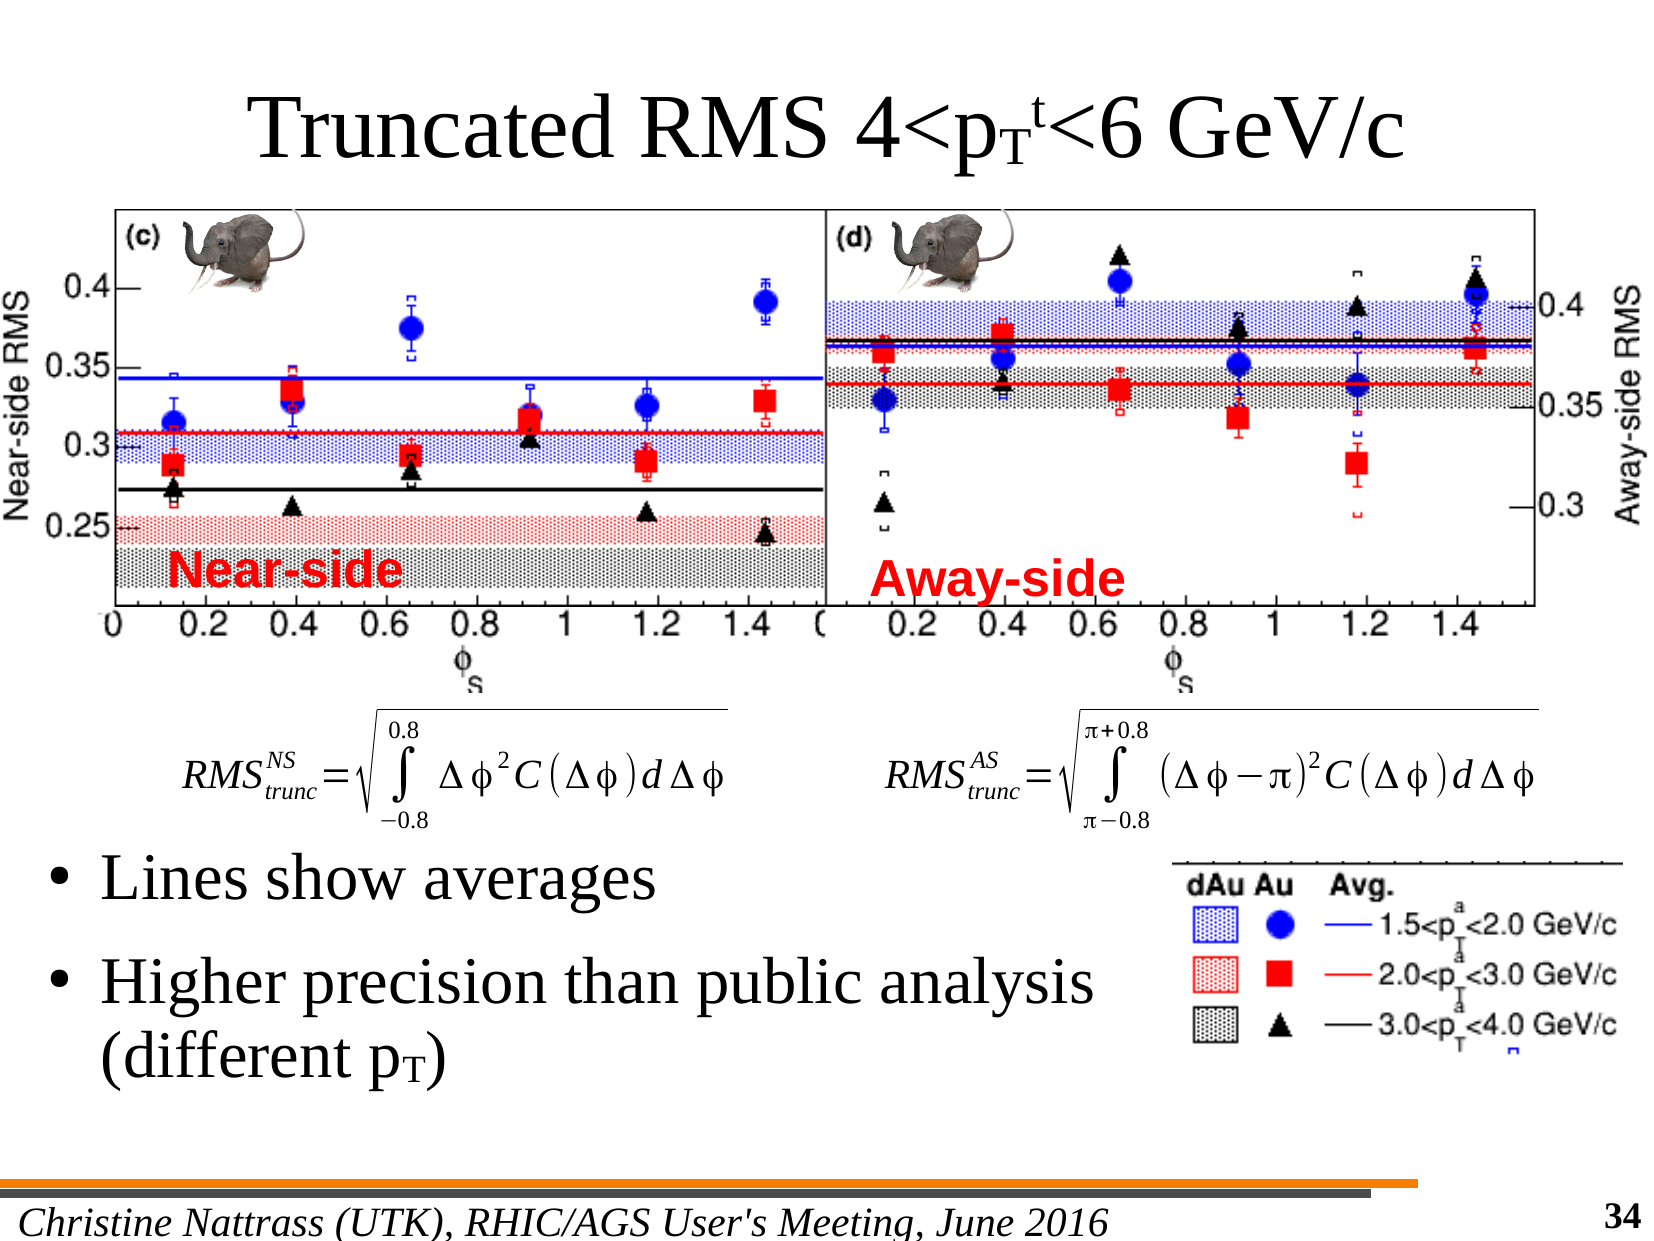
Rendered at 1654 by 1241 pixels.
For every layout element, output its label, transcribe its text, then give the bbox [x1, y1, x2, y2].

picture [0, 174, 1651, 693]
list Lines show averages Higher precision than public analysis (different pT) [30, 840, 1123, 1126]
text_box Near-side [138, 532, 439, 607]
chart [876, 707, 1545, 834]
picture [1172, 861, 1623, 1059]
title Truncated RMS 4<pTt<6 GeV/c [82, 58, 1571, 195]
text_box Away-side [854, 541, 1155, 616]
chart [174, 707, 734, 834]
